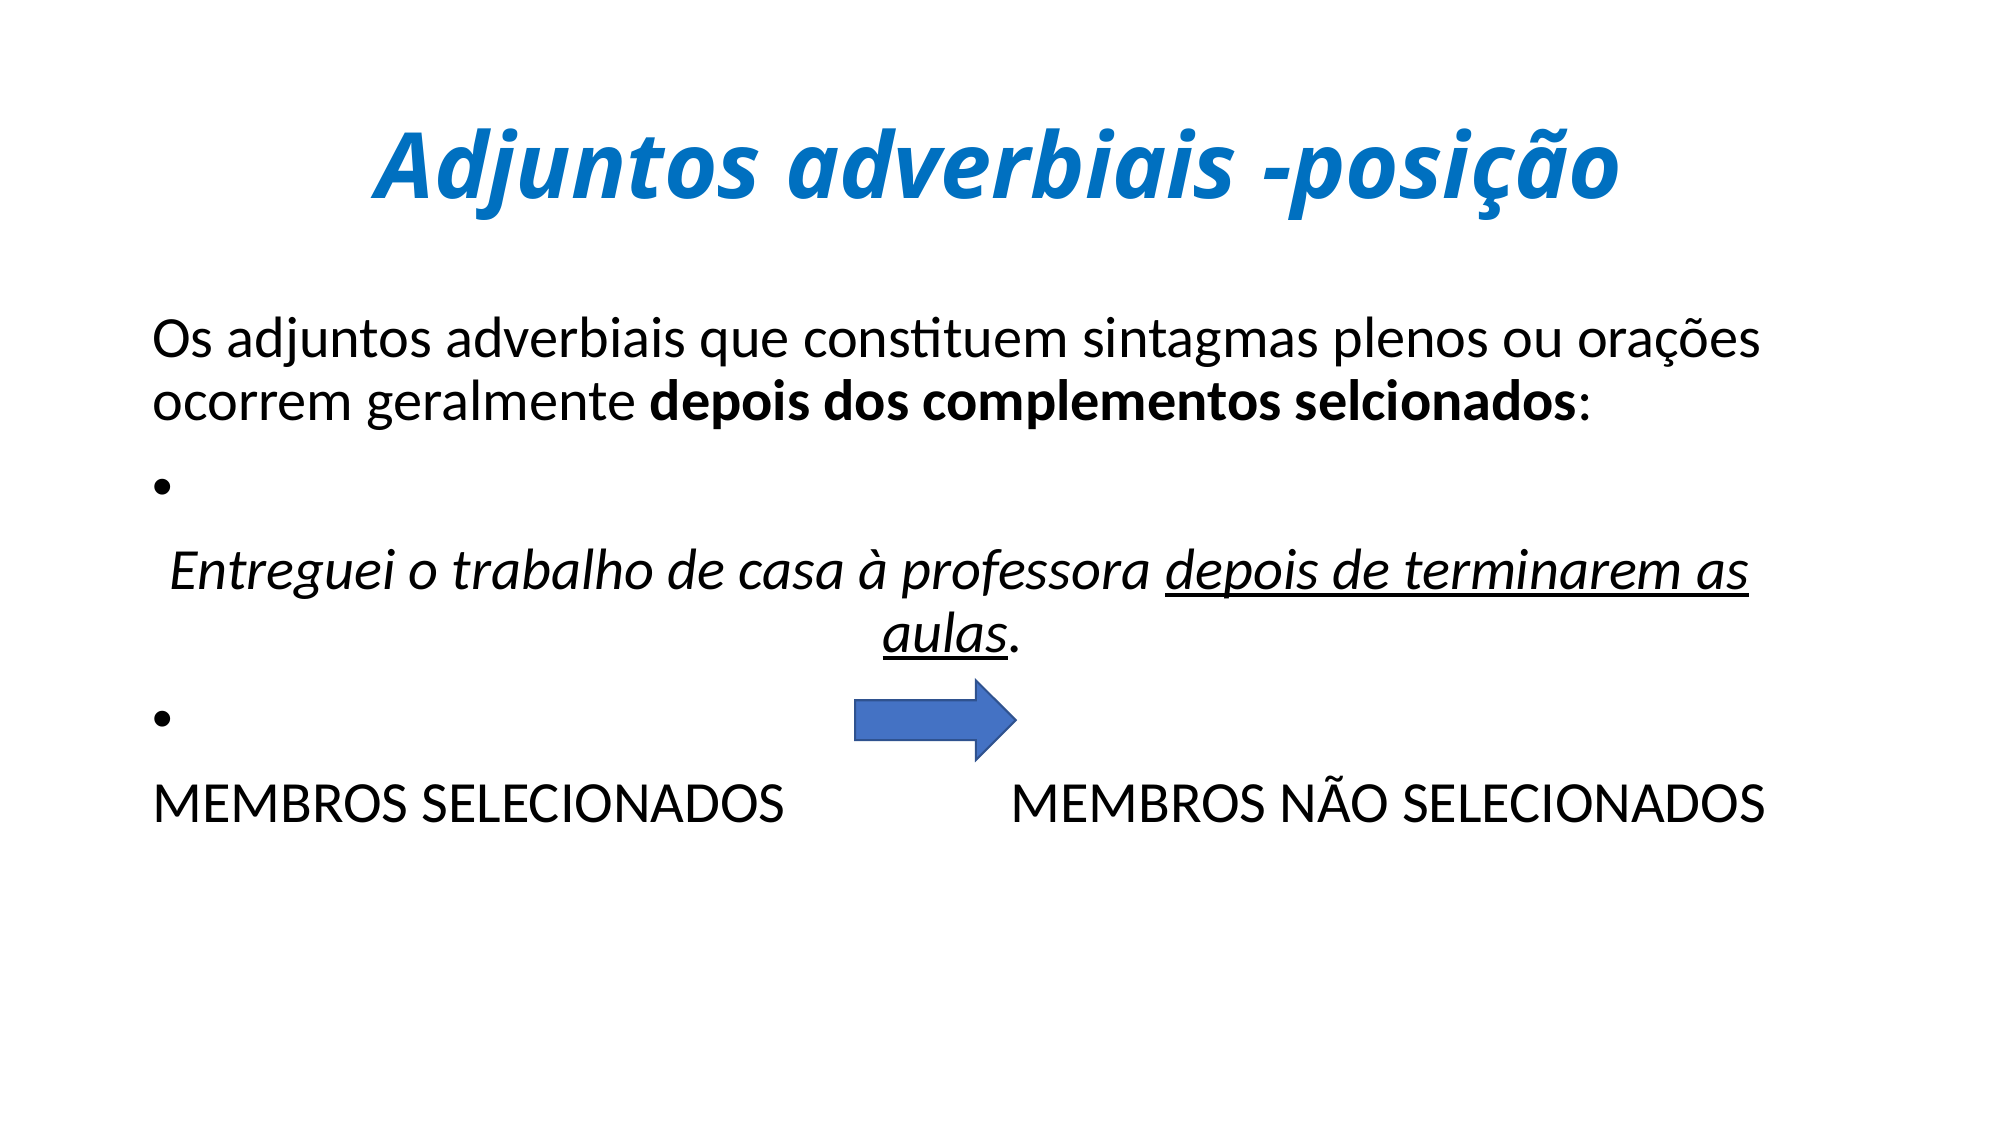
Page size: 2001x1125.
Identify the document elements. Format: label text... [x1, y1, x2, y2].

list Os adjuntos adverbiais que constituem sintagmas plenos ou orações ocorrem geralmente depois dos complementos selcionados: Entreguei o trabalho de casa à professora depois de terminarem as aulas. MEMBROS SELECIONADOS MEMBROS NÃO SELECIONADOS [137, 299, 1863, 1014]
text_box [855, 680, 1016, 760]
title Adjuntos adverbiais -posição [137, 59, 1863, 278]
